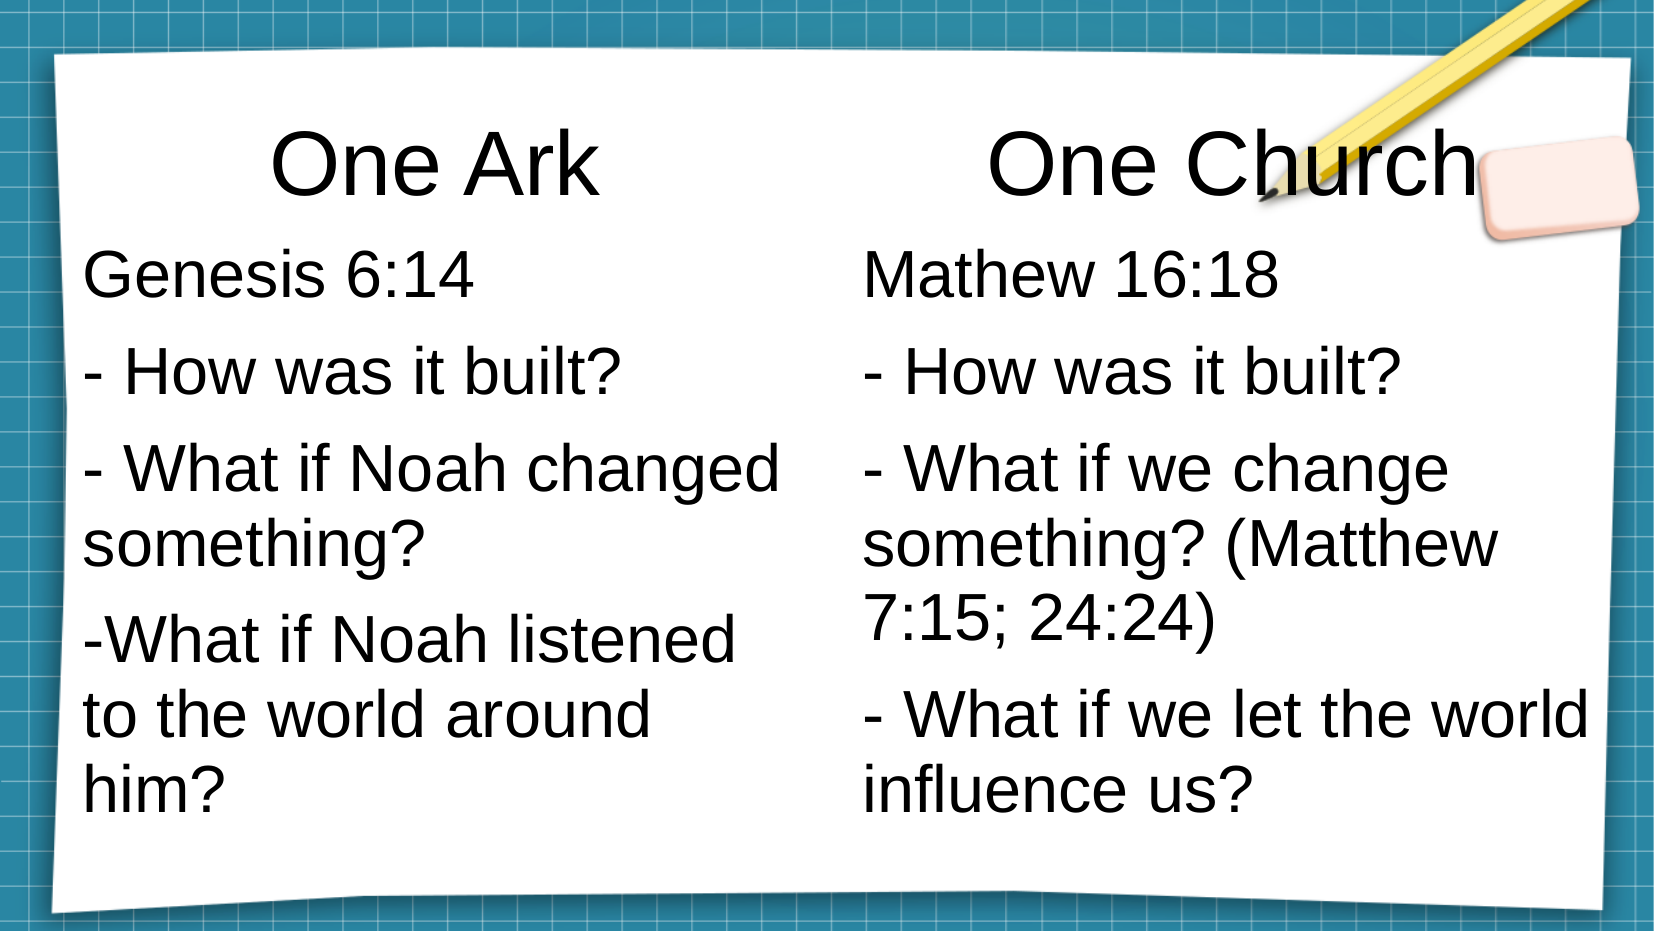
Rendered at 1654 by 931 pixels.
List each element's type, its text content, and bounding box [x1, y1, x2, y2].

picture [0, 0, 1654, 931]
list One Church Mathew 16:18 - How was it built? - What if we change something? (Matthew 7:15; 24:24) - What if we let the world influence us? [862, 112, 1605, 863]
list One Ark Genesis 6:14 - How was it built? - What if Noah changed something? -What if Noah listened to the world around him? [82, 112, 788, 863]
